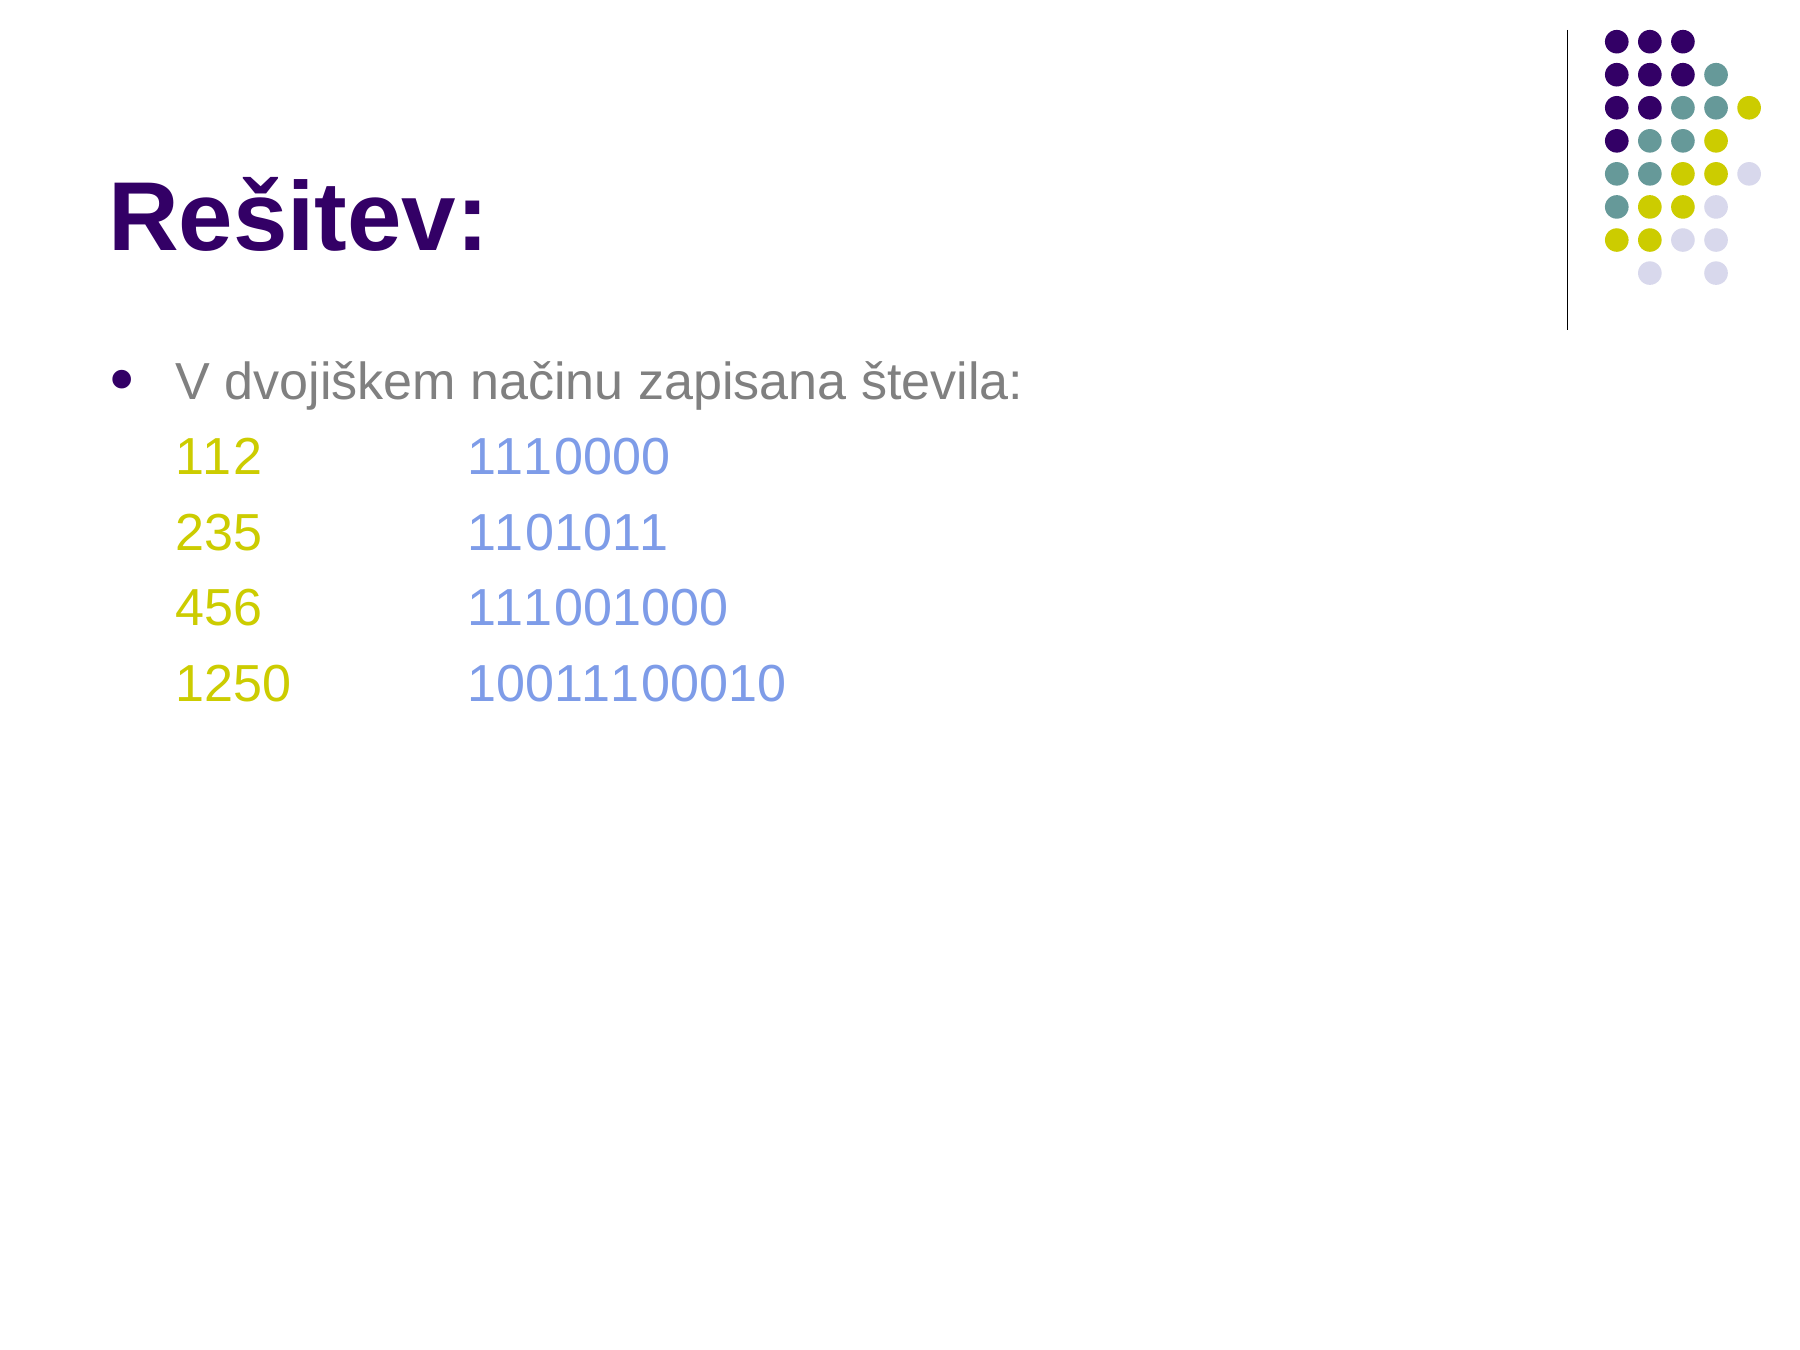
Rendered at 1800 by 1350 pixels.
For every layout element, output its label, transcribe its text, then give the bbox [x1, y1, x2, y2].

title Rešitev: [90, 23, 1576, 280]
list V dvojiškem načinu zapisana števila: 112 1110000 235 1101011 456 111001000 1250 10011100010 [90, 338, 1710, 1207]
